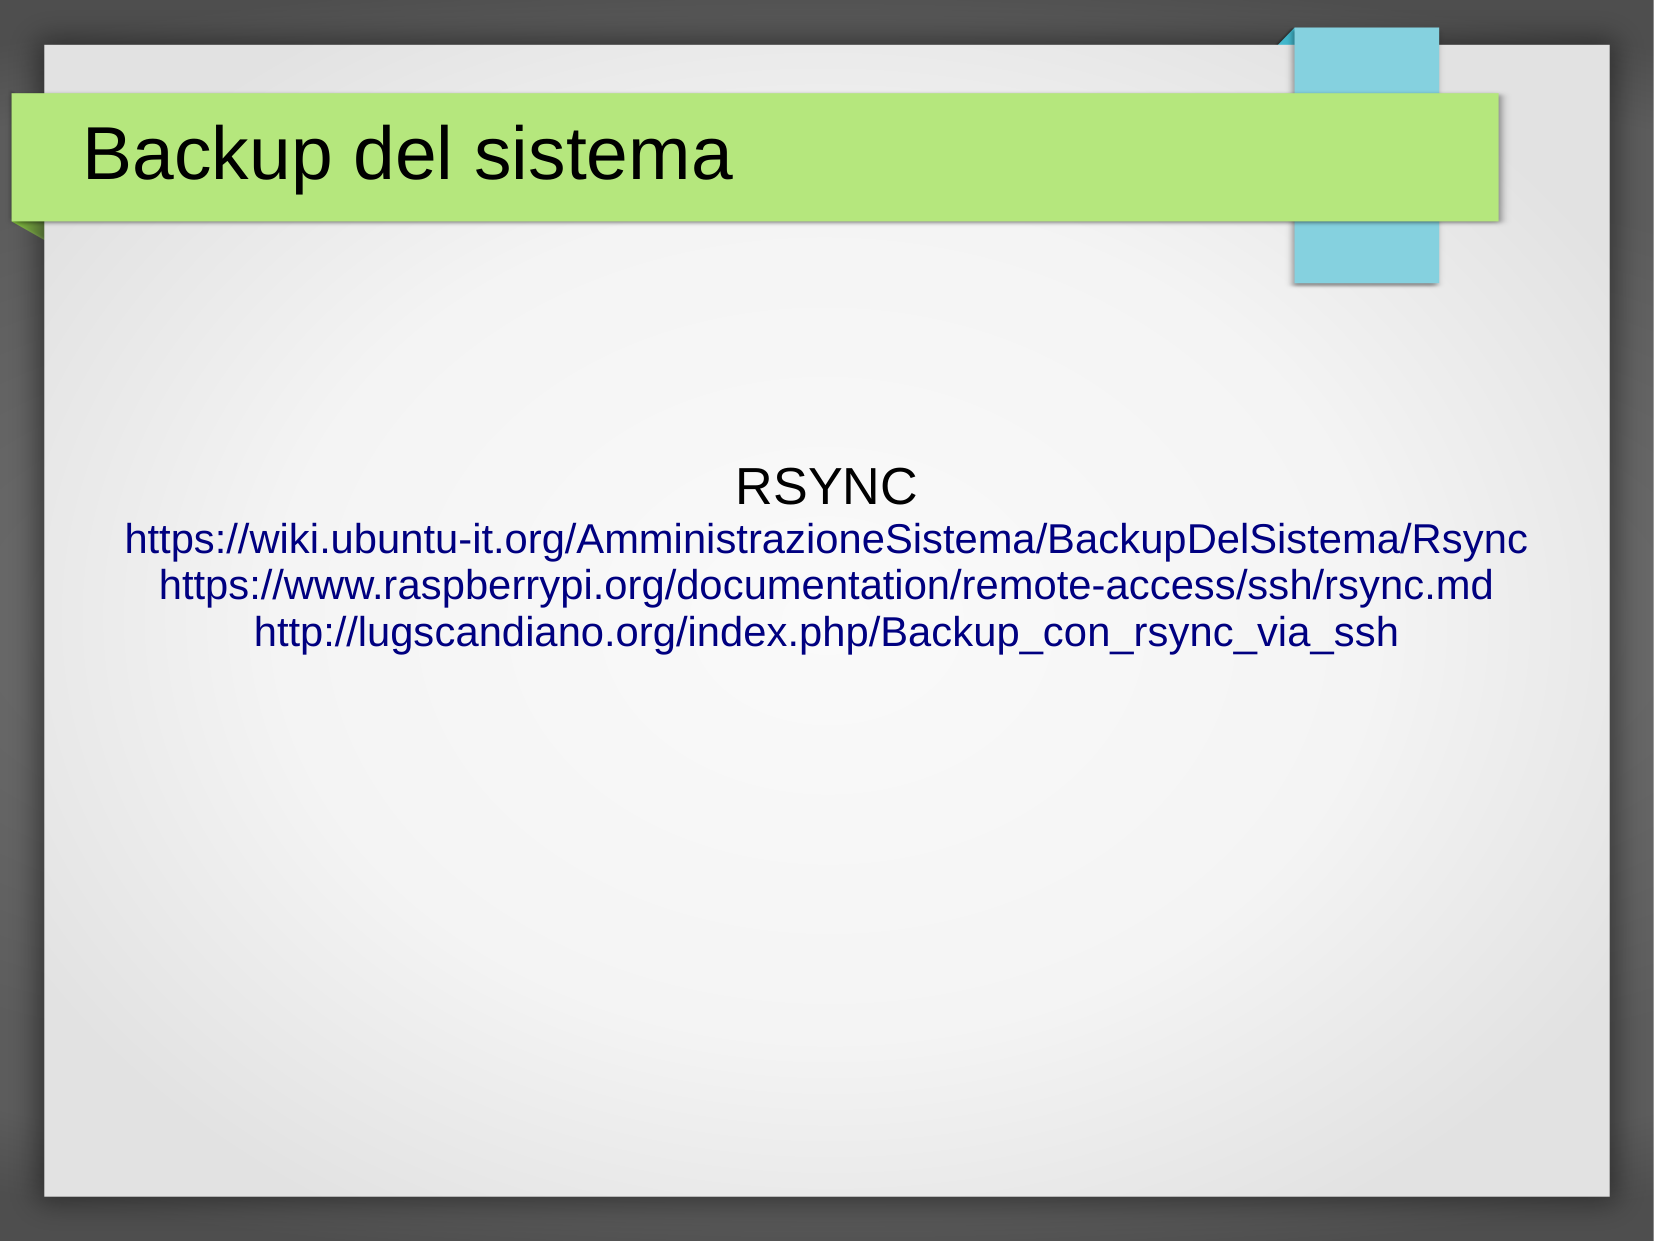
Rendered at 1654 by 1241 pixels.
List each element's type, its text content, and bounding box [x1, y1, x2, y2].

picture [0, 0, 1654, 1241]
title Backup del sistema [82, 69, 1264, 238]
subtitle RSYNC https://wiki.ubuntu-it.org/AmministrazioneSistema/BackupDelSistema/Rsync https://www.raspberrypi.org/documentation/remote-access/ssh/rsync.md http://lugscandiano.org/index.php/Backup_con_rsync_via_ssh [82, 295, 1571, 1015]
